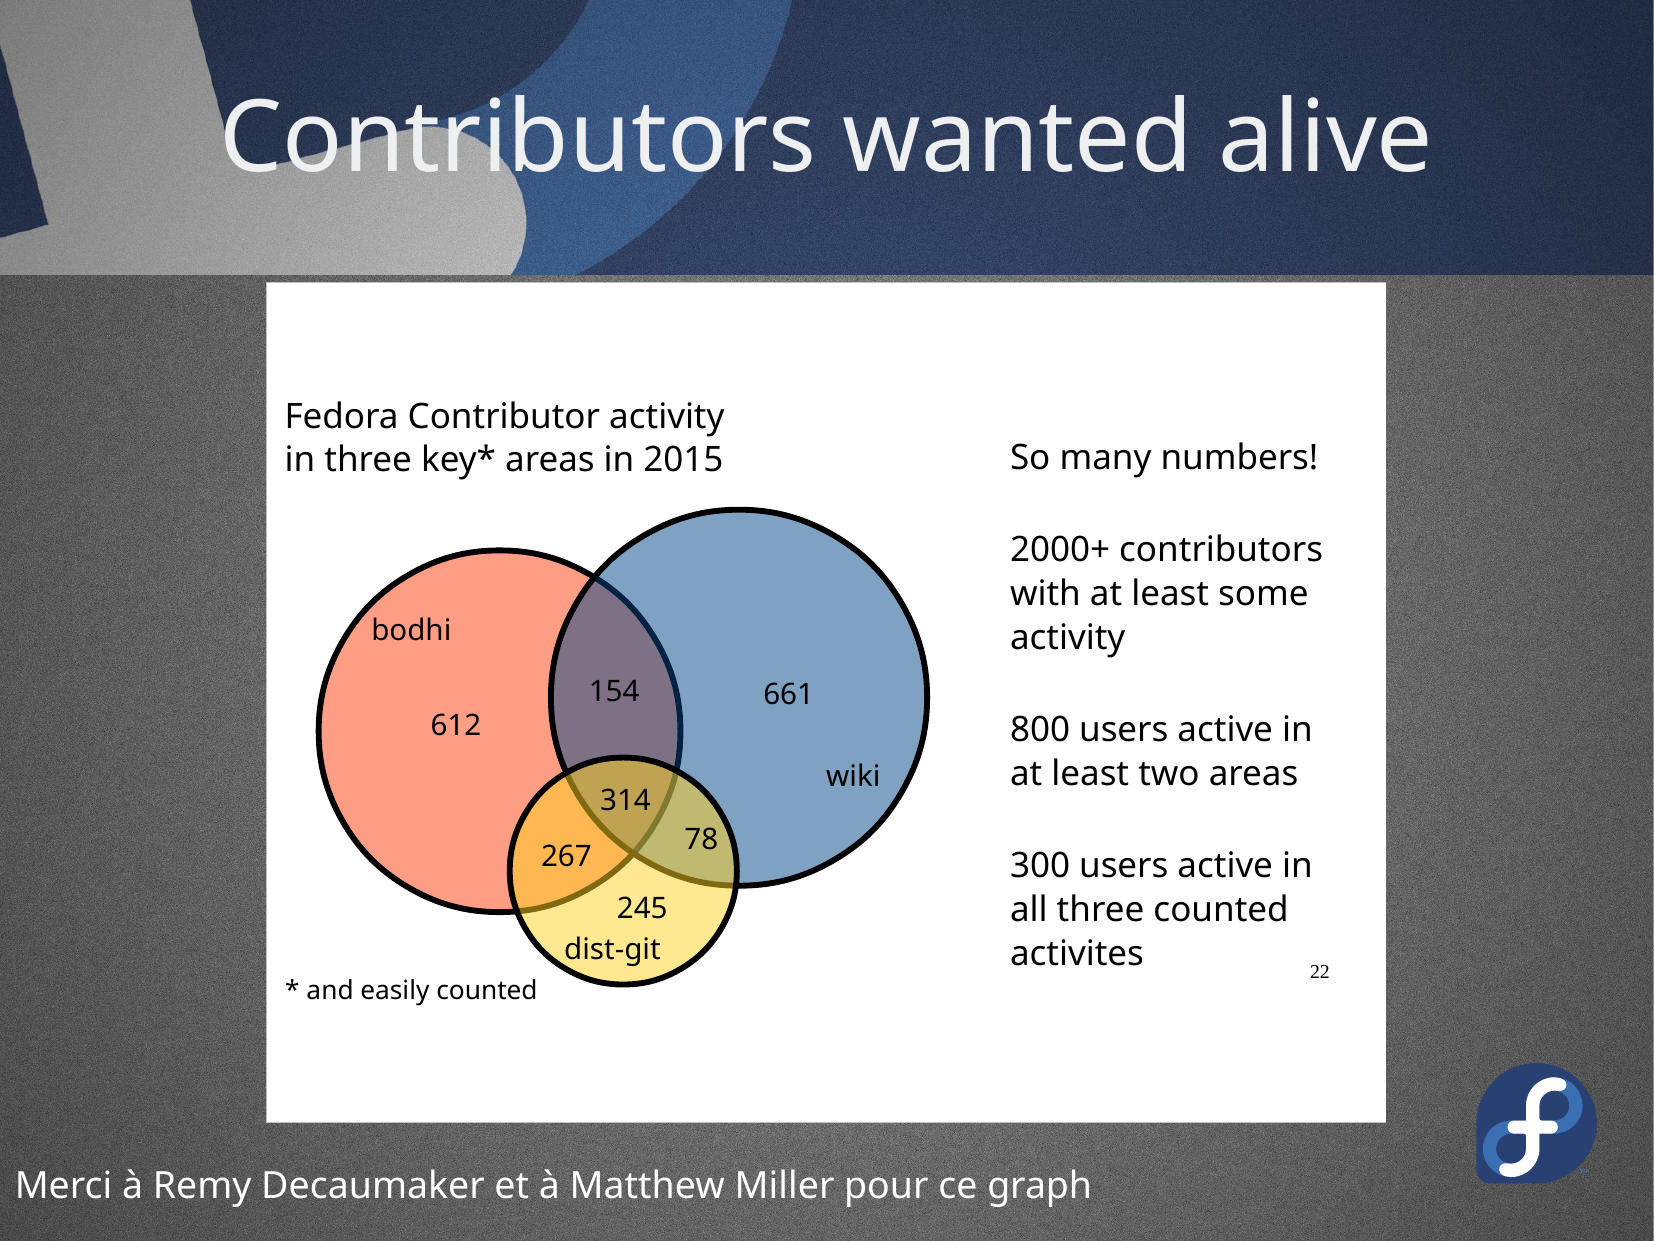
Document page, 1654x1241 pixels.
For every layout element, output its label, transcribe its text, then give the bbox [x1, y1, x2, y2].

title Contributors wanted alive [88, 29, 1565, 237]
text_box Merci à Remy Decaumaker et à Matthew Miller pour ce graph [0, 1151, 1300, 1241]
picture [0, 0, 1654, 1241]
